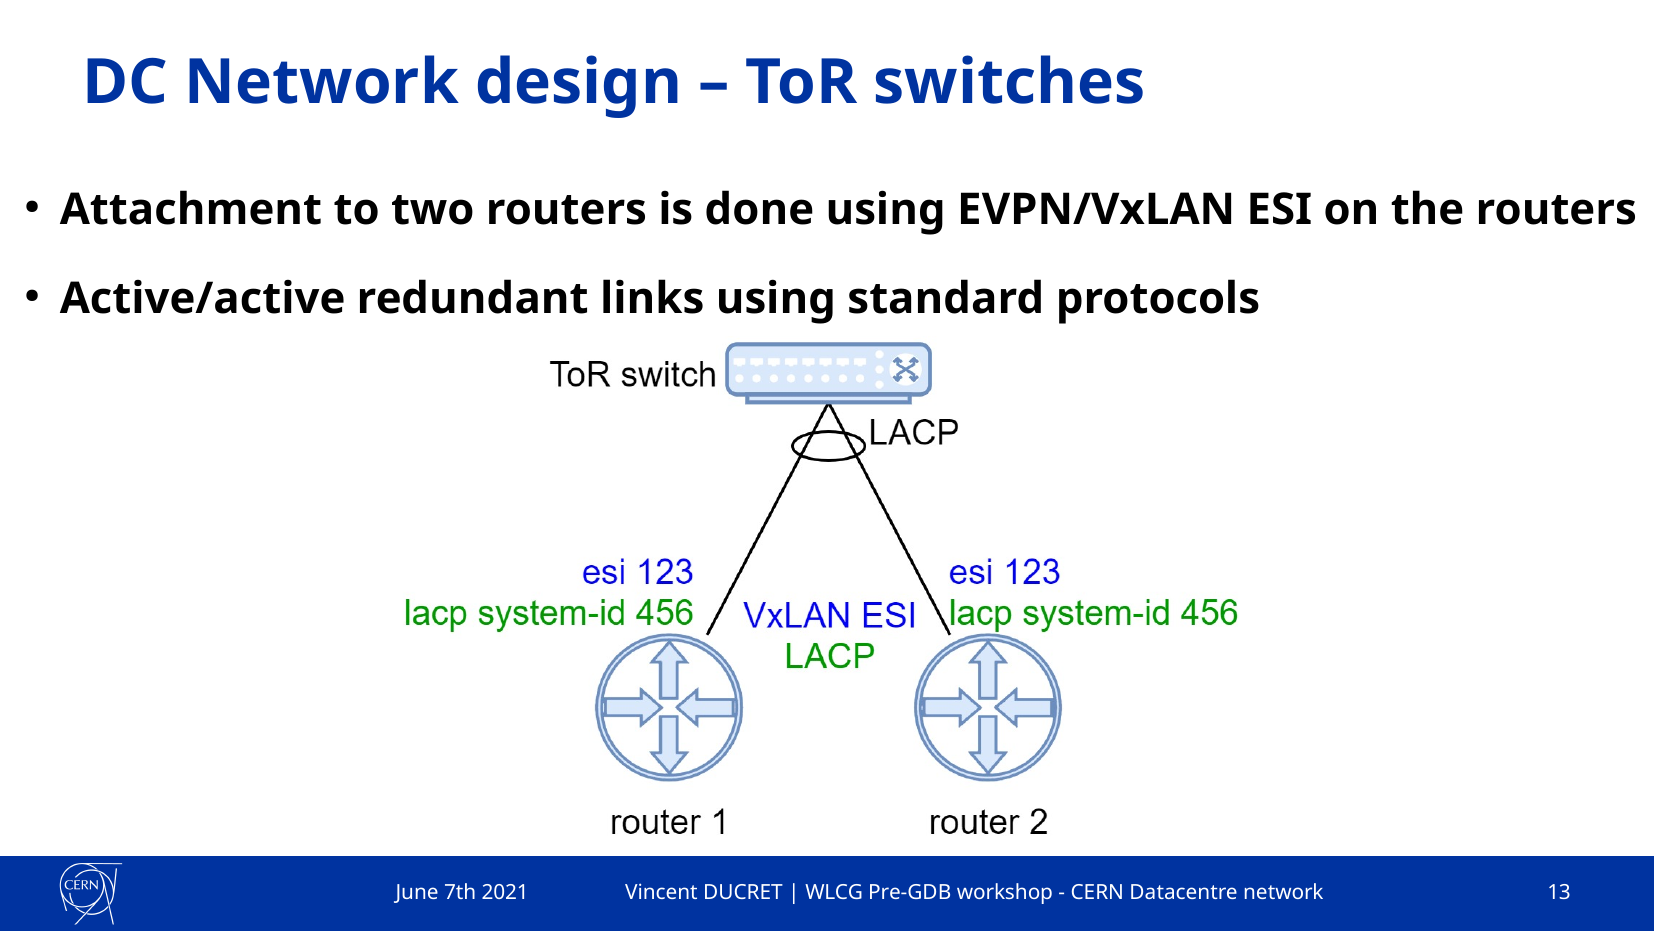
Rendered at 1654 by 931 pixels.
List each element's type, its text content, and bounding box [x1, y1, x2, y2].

list Attachment to two routers is done using EVPN/VxLAN ESI on the routers Active/active redundant links using standard protocols [24, 177, 1654, 795]
picture [56, 859, 127, 928]
picture [345, 336, 1297, 840]
title DC Network design – ToR switches [82, 37, 1571, 177]
